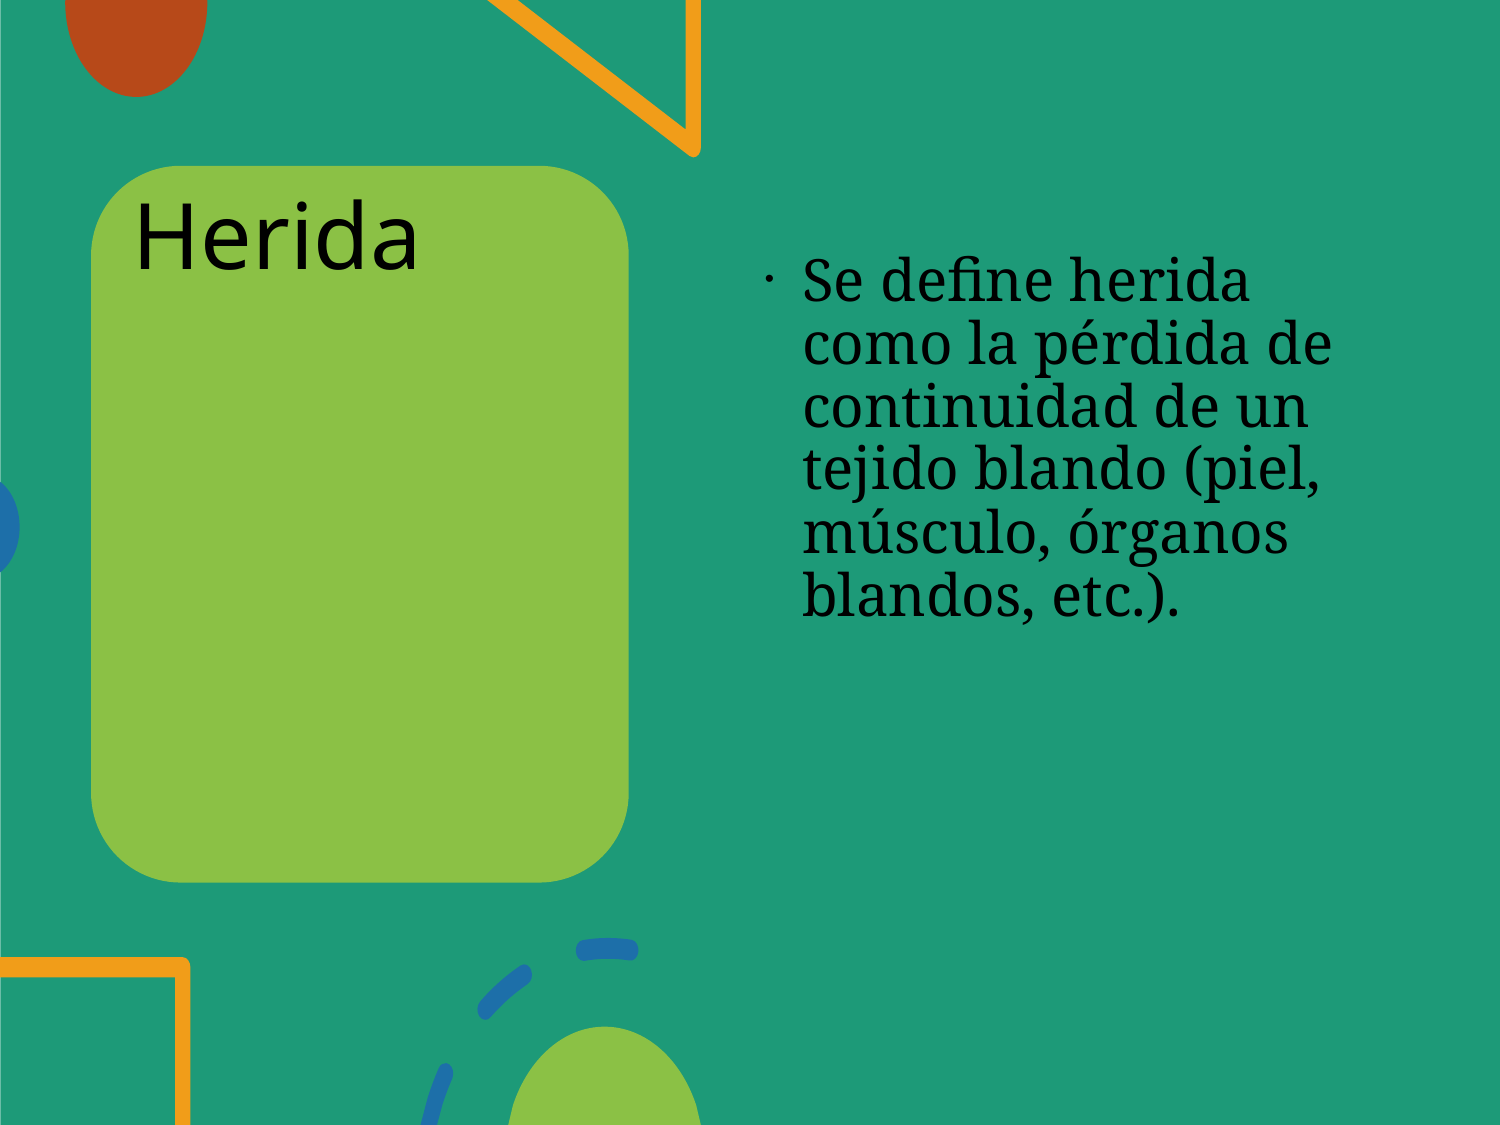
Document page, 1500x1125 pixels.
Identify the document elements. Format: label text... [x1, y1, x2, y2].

text_box [0, 0, 1500, 1125]
list Se define herida como la pérdida de continuidad de un tejido blando (piel, músculo, órganos blandos, etc.). [750, 243, 1397, 846]
title Herida [117, 182, 603, 866]
